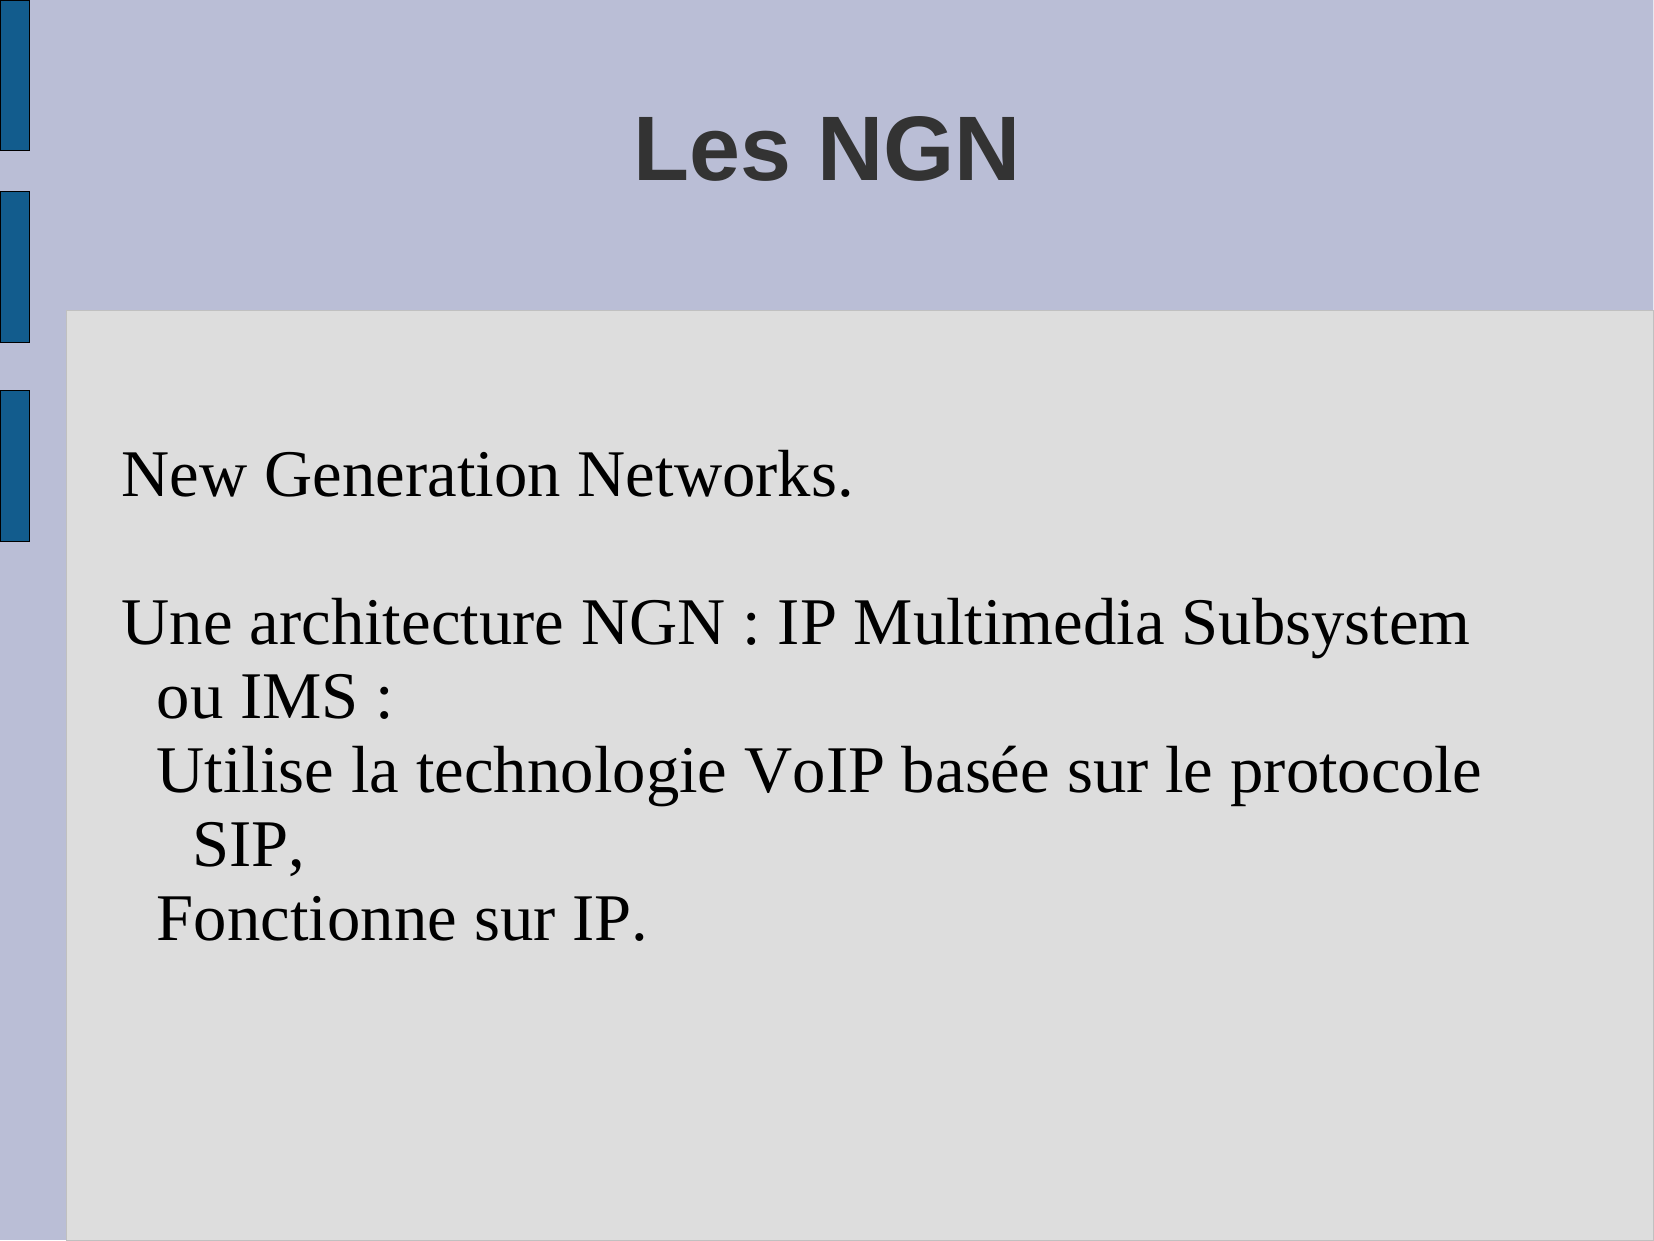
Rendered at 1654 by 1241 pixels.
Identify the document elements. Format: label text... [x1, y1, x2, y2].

subtitle New Generation Networks. Une architecture NGN : IP Multimedia Subsystem ou IMS : Utilise la technologie VoIP basée sur le protocole SIP, Fonctionne sur IP. [121, 265, 1534, 1127]
title Les NGN [121, 91, 1534, 207]
